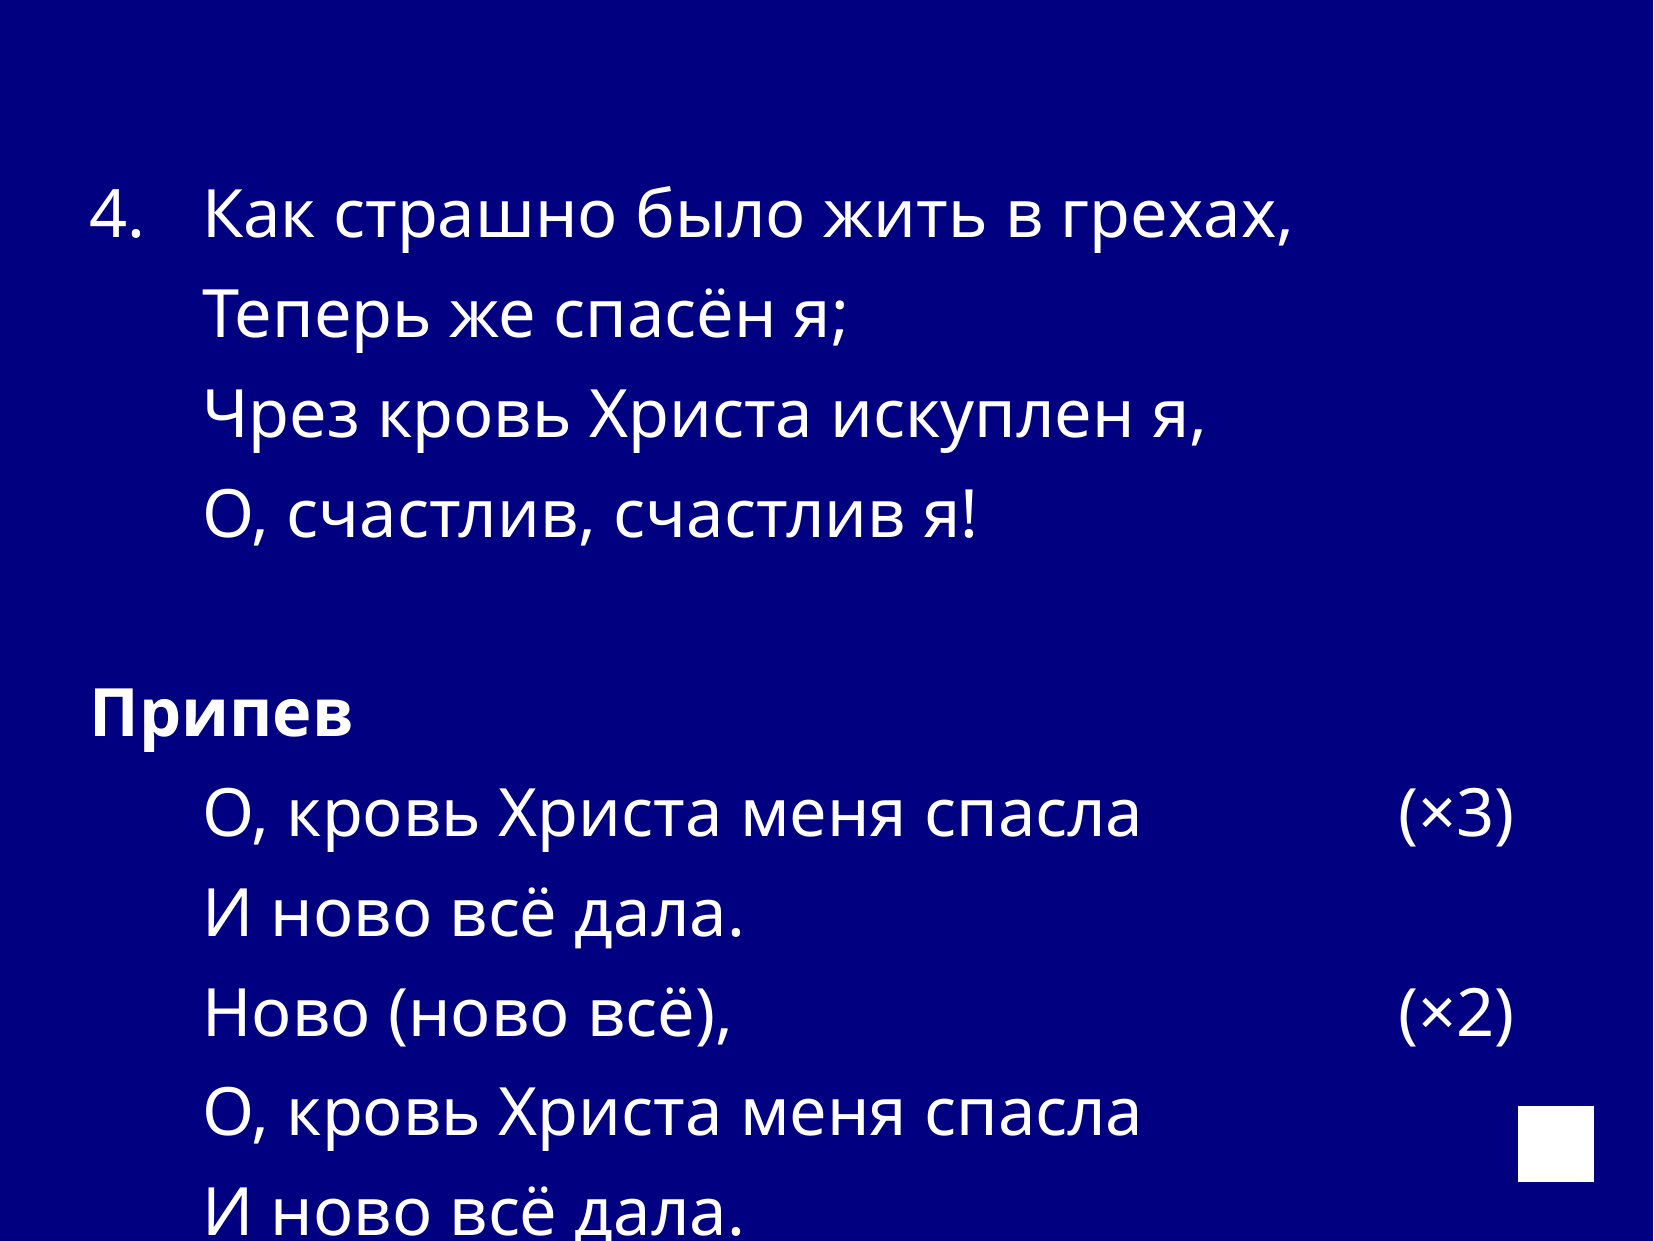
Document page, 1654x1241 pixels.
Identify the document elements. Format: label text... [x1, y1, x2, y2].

text_box 4. Как страшно было жить в грехах, Теперь же спасён я; Чрез кровь Христа искуплен я, О, счастлив, счастлив я! Припев О, кровь Христа меня спасла (×3) И ново всё дала. Ново (ново всё), (×2) О, кровь Христа меня спасла И ново всё дала. [75, 150, 1576, 1163]
text_box [1518, 1106, 1594, 1182]
